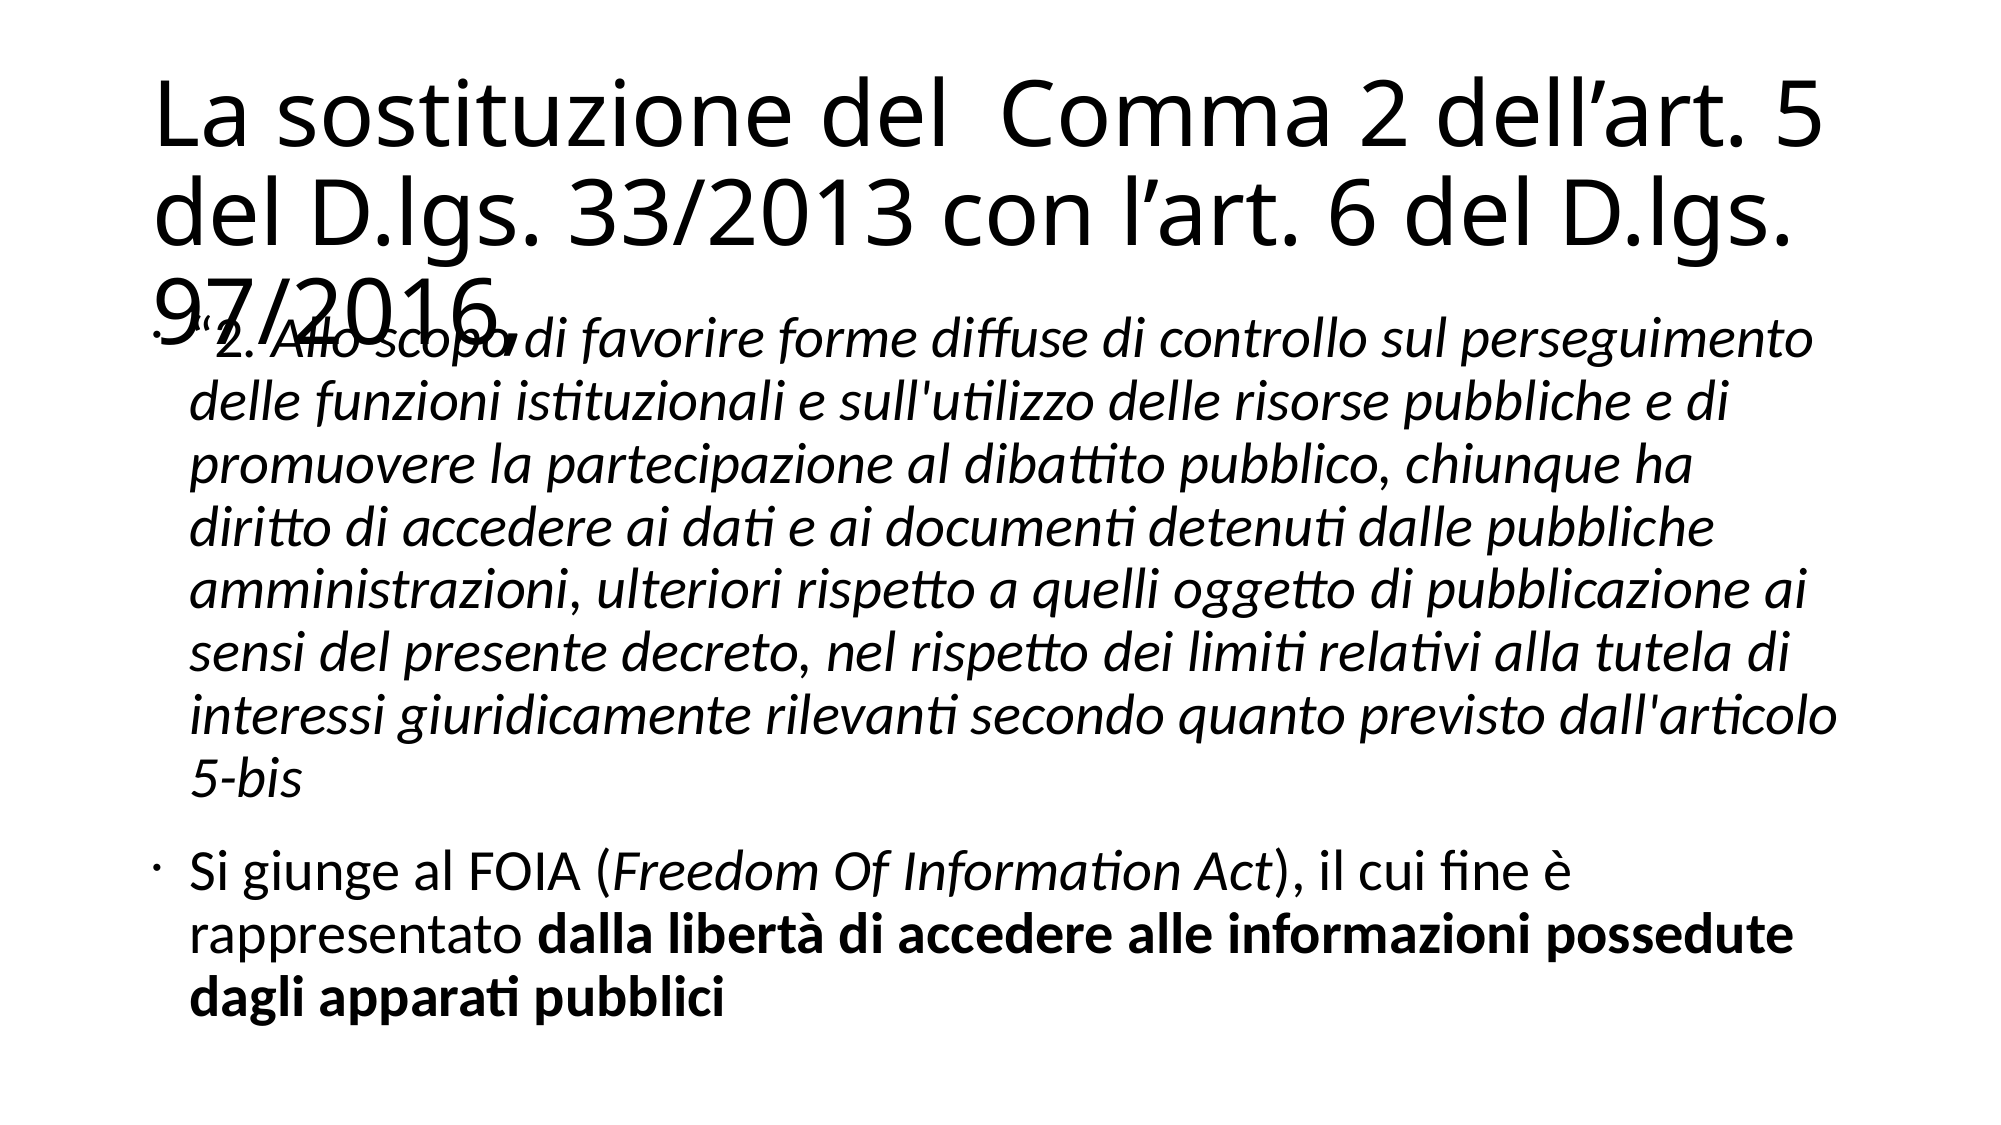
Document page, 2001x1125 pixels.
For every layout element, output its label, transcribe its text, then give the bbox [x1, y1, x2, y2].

list “2. Allo scopo di favorire forme diffuse di controllo sul perseguimento delle funzioni istituzionali e sull'utilizzo delle risorse pubbliche e di promuovere la partecipazione al dibattito pubblico, chiunque ha diritto di accedere ai dati e ai documenti detenuti dalle pubbliche amministrazioni, ulteriori rispetto a quelli oggetto di pubblicazione ai sensi del presente decreto, nel rispetto dei limiti relativi alla tutela di interessi giuridicamente rilevanti secondo quanto previsto dall'articolo 5-bis Si giunge al FOIA (Freedom Of Information Act), il cui fine è rappresentato dalla libertà di accedere alle informazioni possedute dagli apparati pubblici [137, 299, 1863, 1014]
title La sostituzione del Comma 2 dell’art. 5 del D.lgs. 33/2013 con l’art. 6 del D.lgs. 97/2016, [137, 59, 1863, 278]
